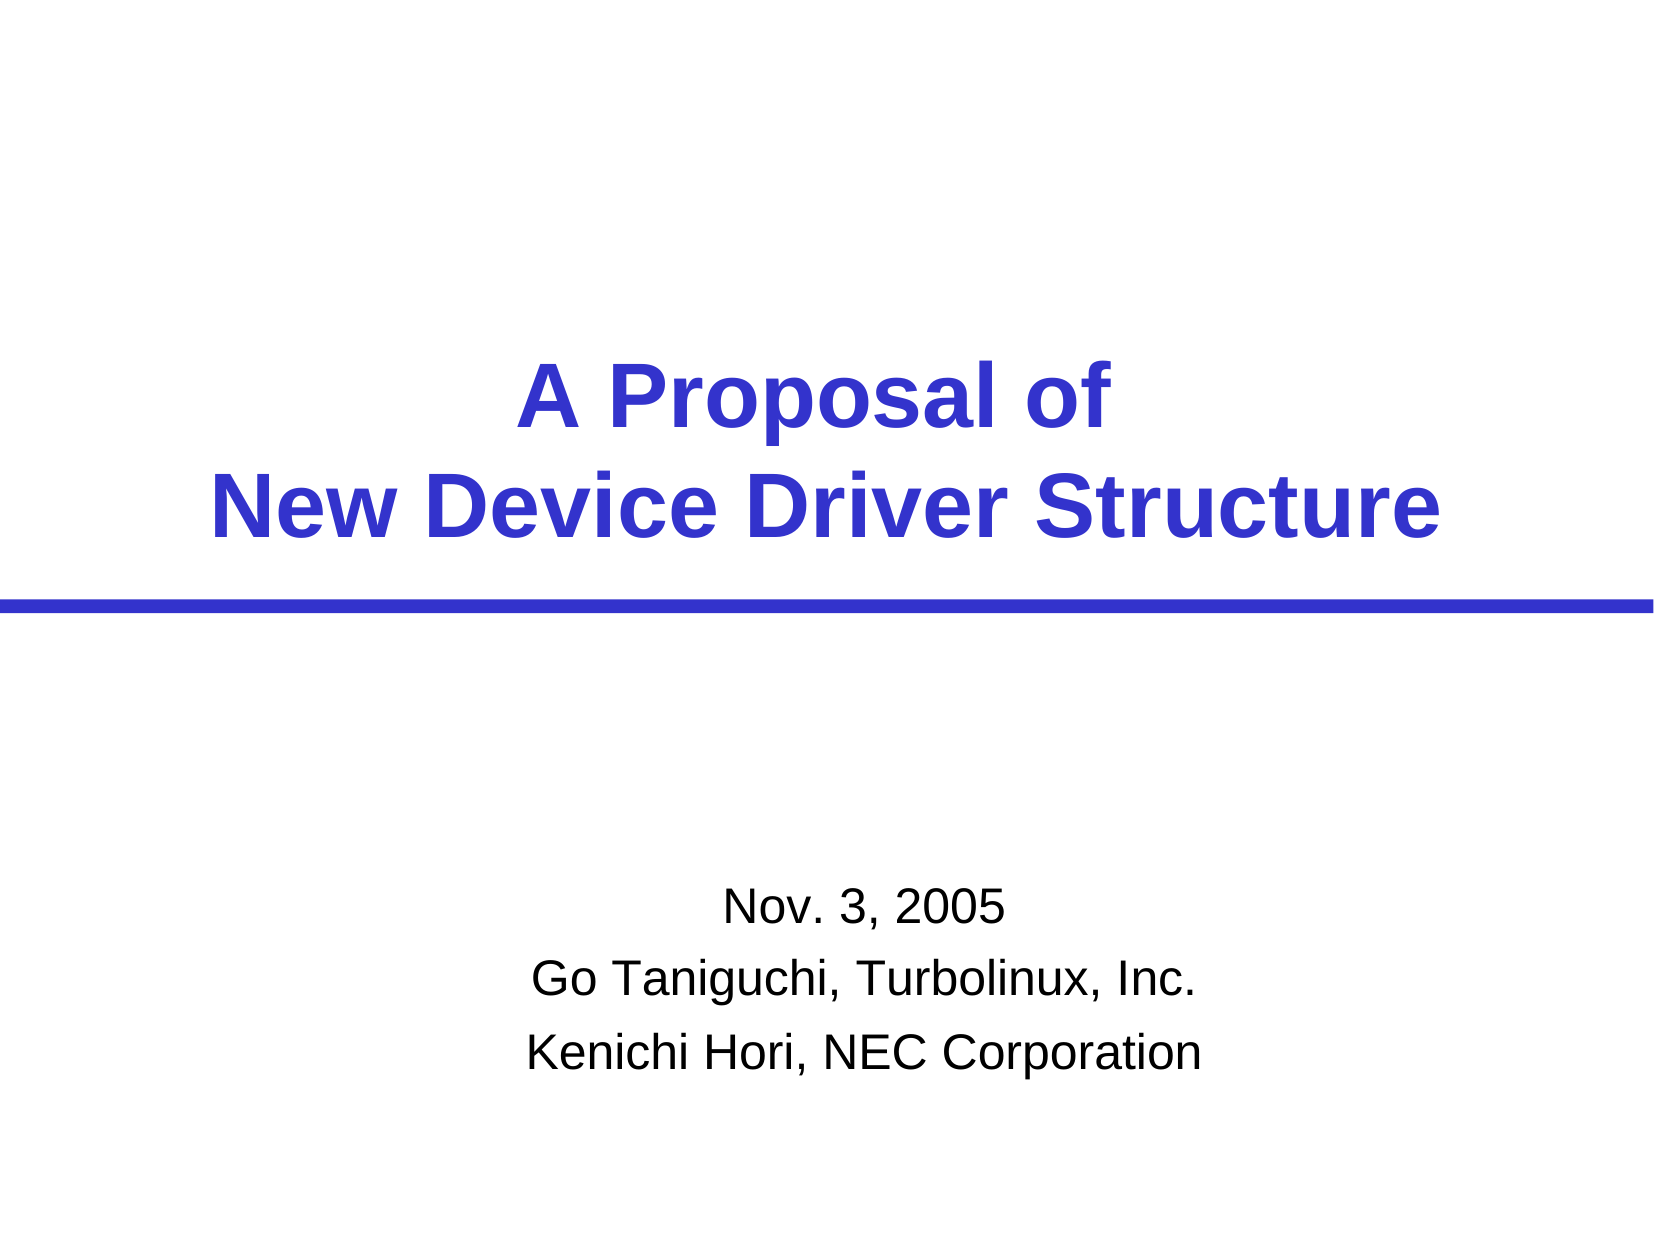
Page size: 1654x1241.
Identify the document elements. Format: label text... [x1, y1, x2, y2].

subtitle Nov. 3, 2005 Go Taniguchi, Turbolinux, Inc. Kenichi Hori, NEC Corporation [248, 866, 1406, 1085]
title A Proposal of New Device Driver Structure [124, 294, 1530, 565]
